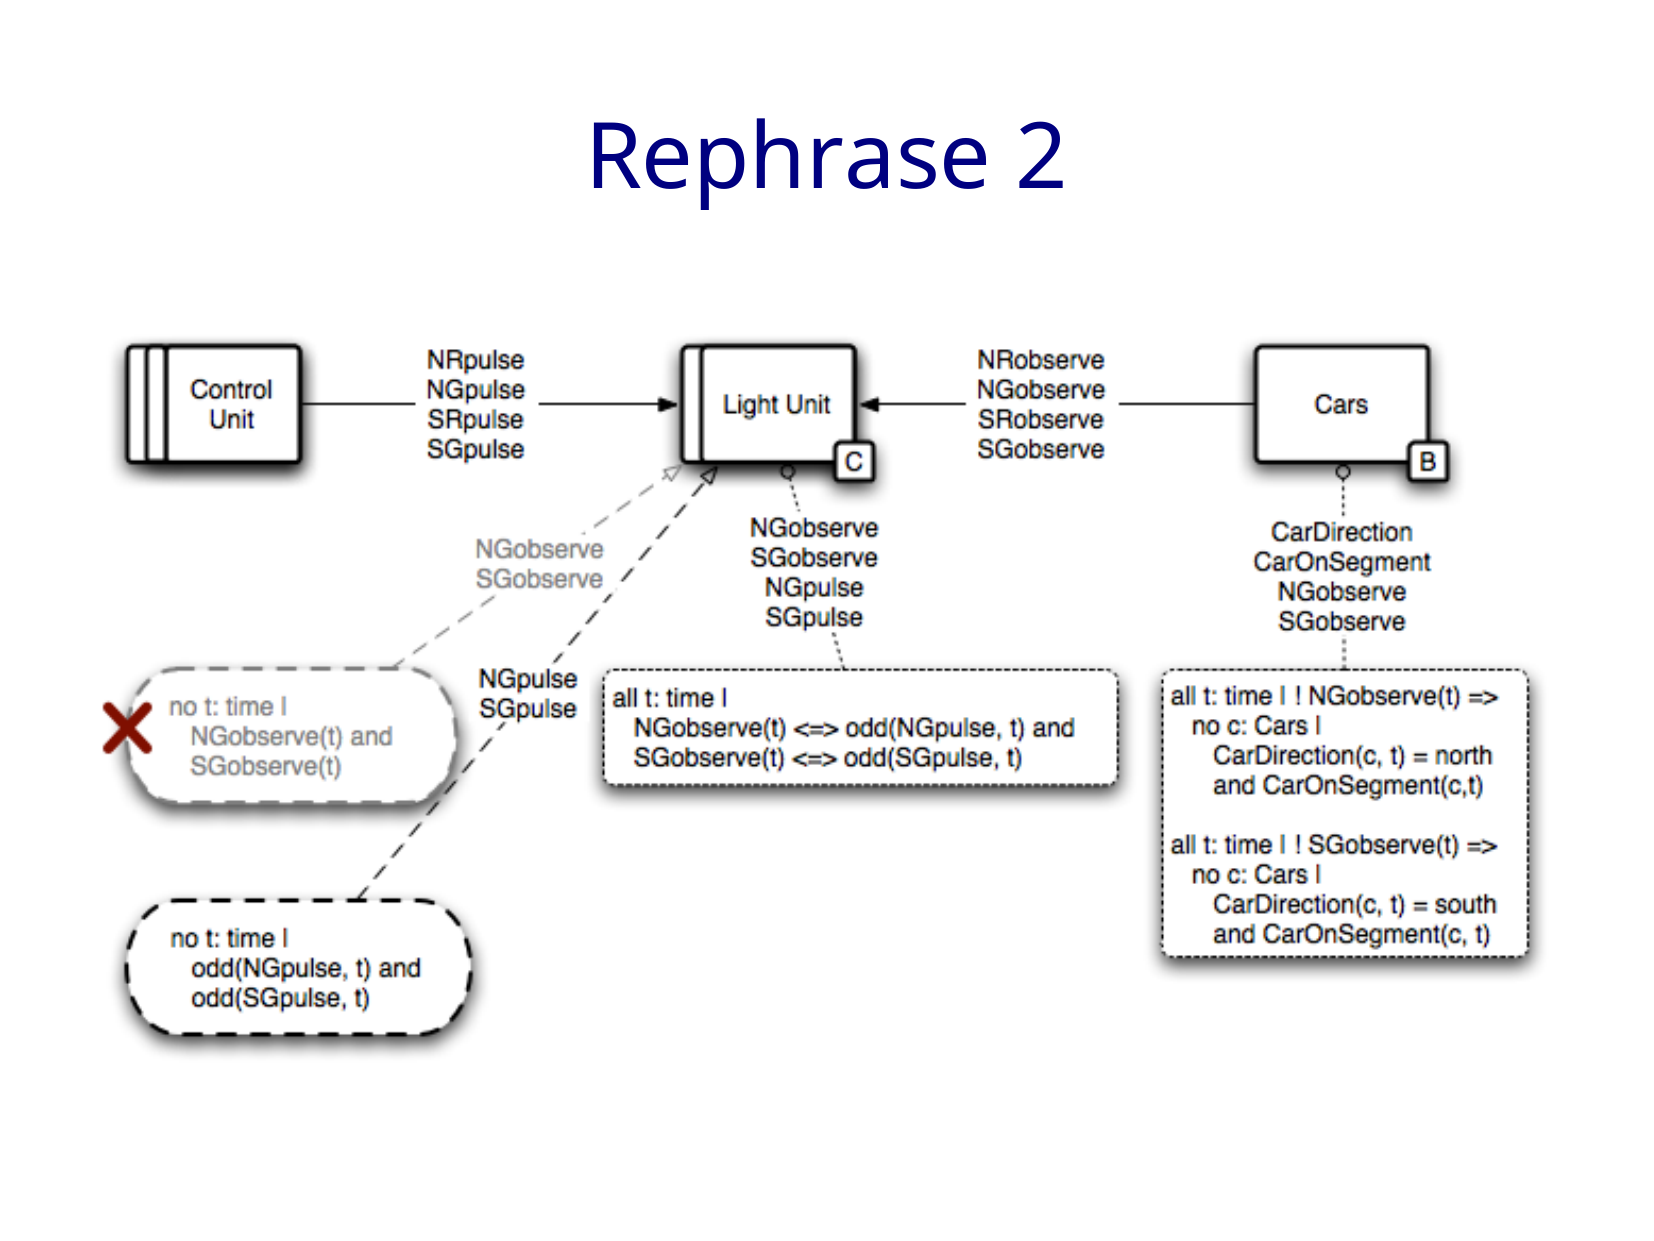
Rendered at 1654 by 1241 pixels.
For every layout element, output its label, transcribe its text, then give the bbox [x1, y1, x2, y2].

title Rephrase 2 [82, 49, 1571, 257]
picture [76, 312, 1570, 1086]
